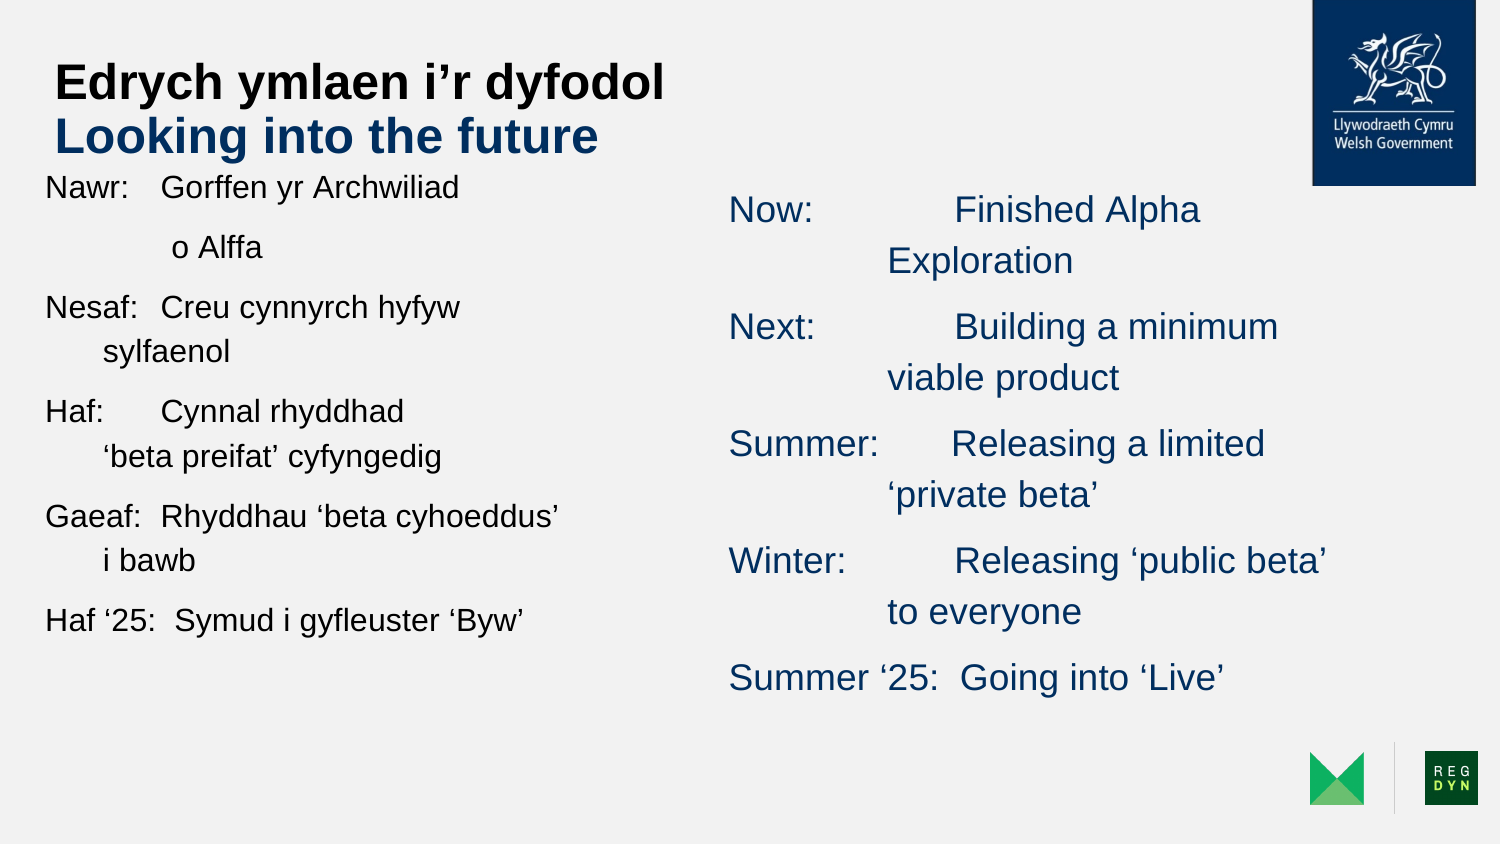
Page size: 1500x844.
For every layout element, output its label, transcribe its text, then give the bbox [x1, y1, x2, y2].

picture [1425, 751, 1478, 805]
picture [1310, 752, 1364, 805]
title Edrych ymlaen i’r dyfodol Looking into the future [43, 29, 1338, 193]
list Nawr: Gorffen yr Archwiliad o Alffa Nesaf: Creu cynnyrch hyfyw sylfaenol Haf: Cynnal rhyddhad ‘beta preifat’ cyfyngedig Gaeaf: Rhyddhau ‘beta cyhoeddus’ i bawb Haf ‘25: Symud i gyfleuster ‘Byw’ [34, 154, 751, 690]
list Now: Finished Alpha Exploration Next: Building a minimum viable product Summer: Releasing a limited ‘private beta’ Winter: Releasing ‘public beta’ to everyone Summer ‘25: Going into ‘Live’ [717, 172, 1434, 709]
